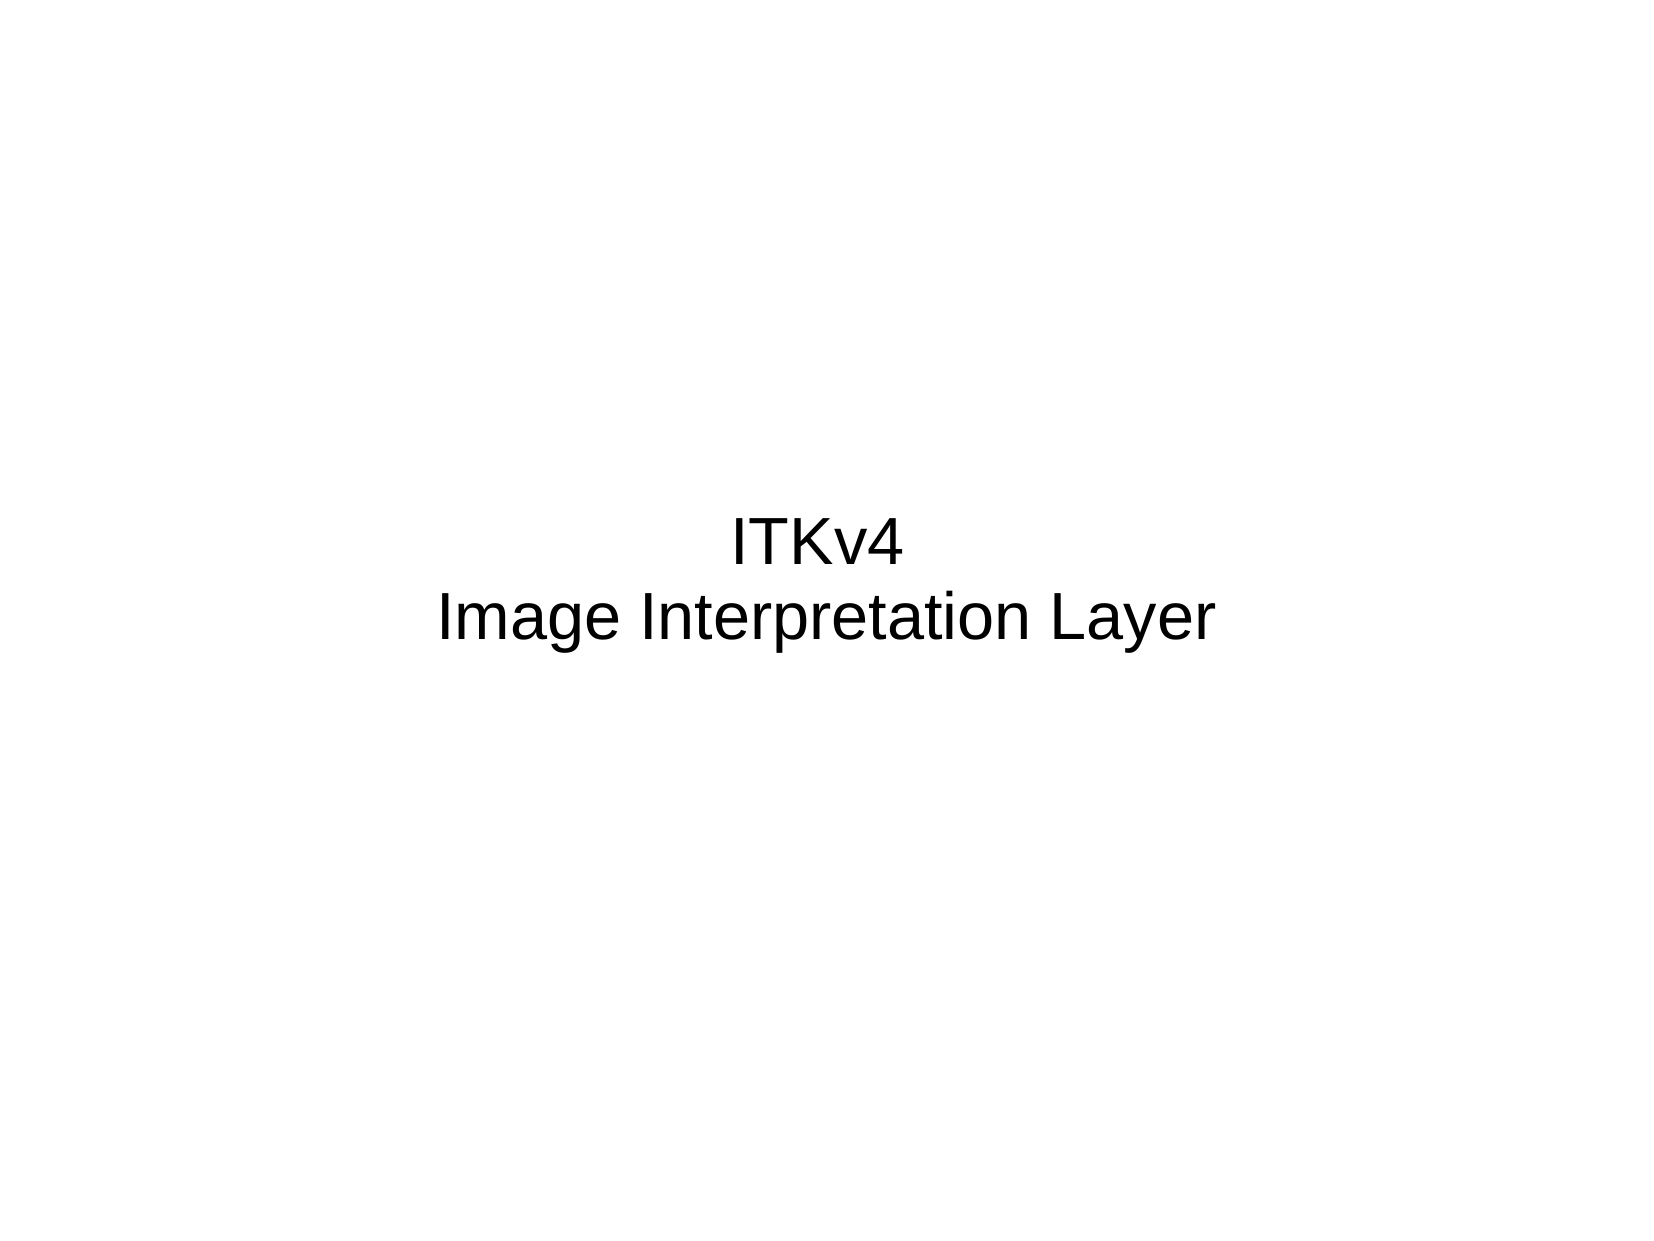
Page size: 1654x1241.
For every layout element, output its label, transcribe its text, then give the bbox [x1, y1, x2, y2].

subtitle ITKv4 Image Interpretation Layer [82, 56, 1571, 1102]
